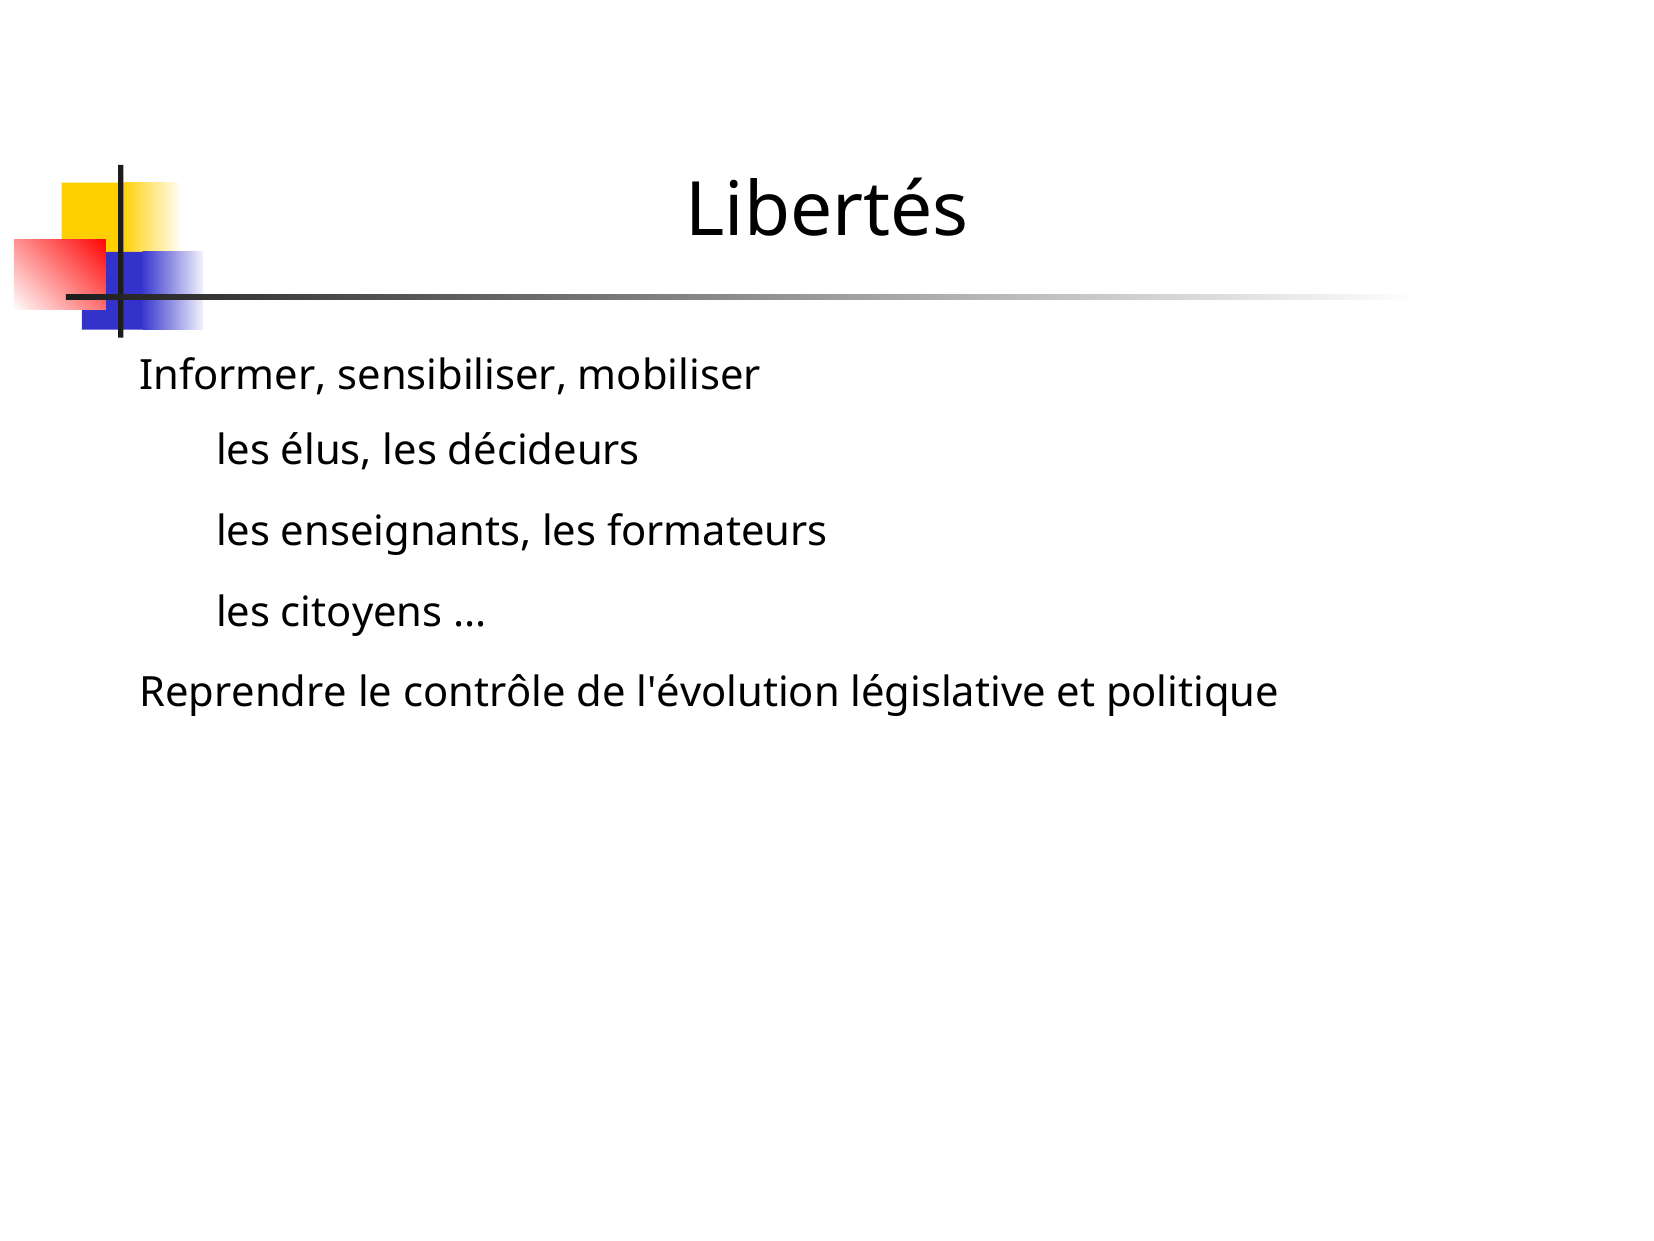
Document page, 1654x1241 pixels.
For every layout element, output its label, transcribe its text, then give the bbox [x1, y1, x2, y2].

title Libertés [121, 102, 1534, 311]
list Informer, sensibiliser, mobiliser les élus, les décideurs les enseignants, les formateurs les citoyens ... Reprendre le contrôle de l'évolution législative et politique [121, 344, 1534, 1127]
